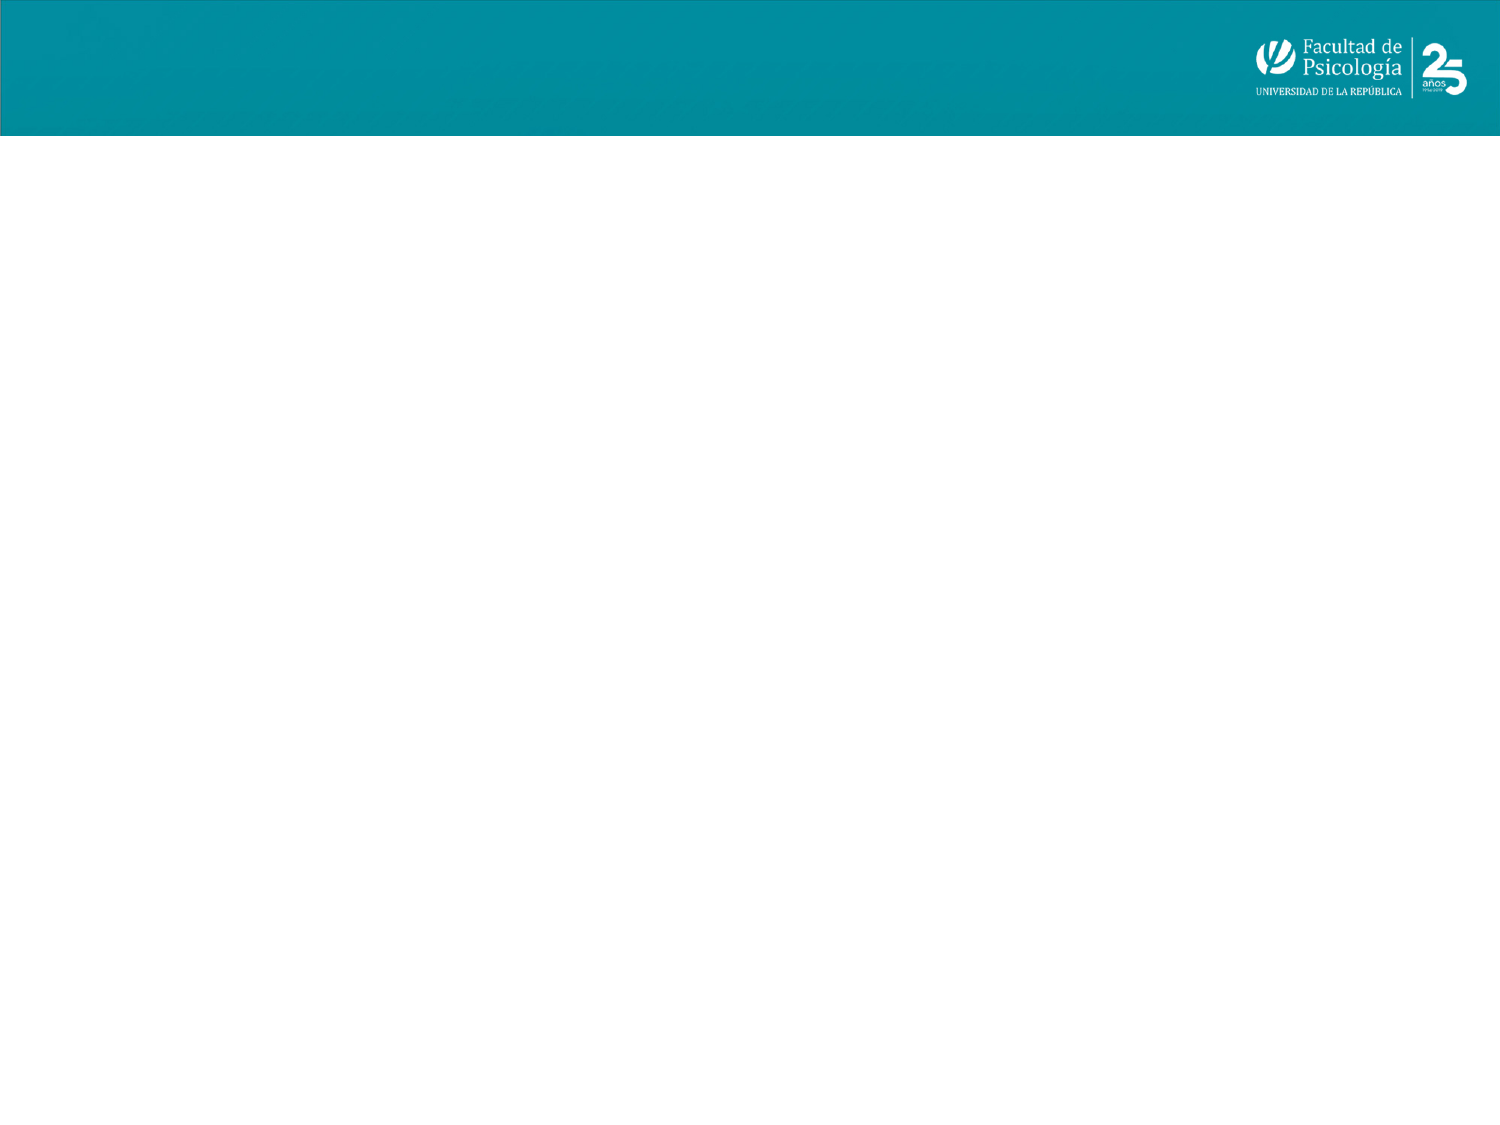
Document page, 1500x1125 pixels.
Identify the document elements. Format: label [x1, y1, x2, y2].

picture [0, 0, 1500, 136]
